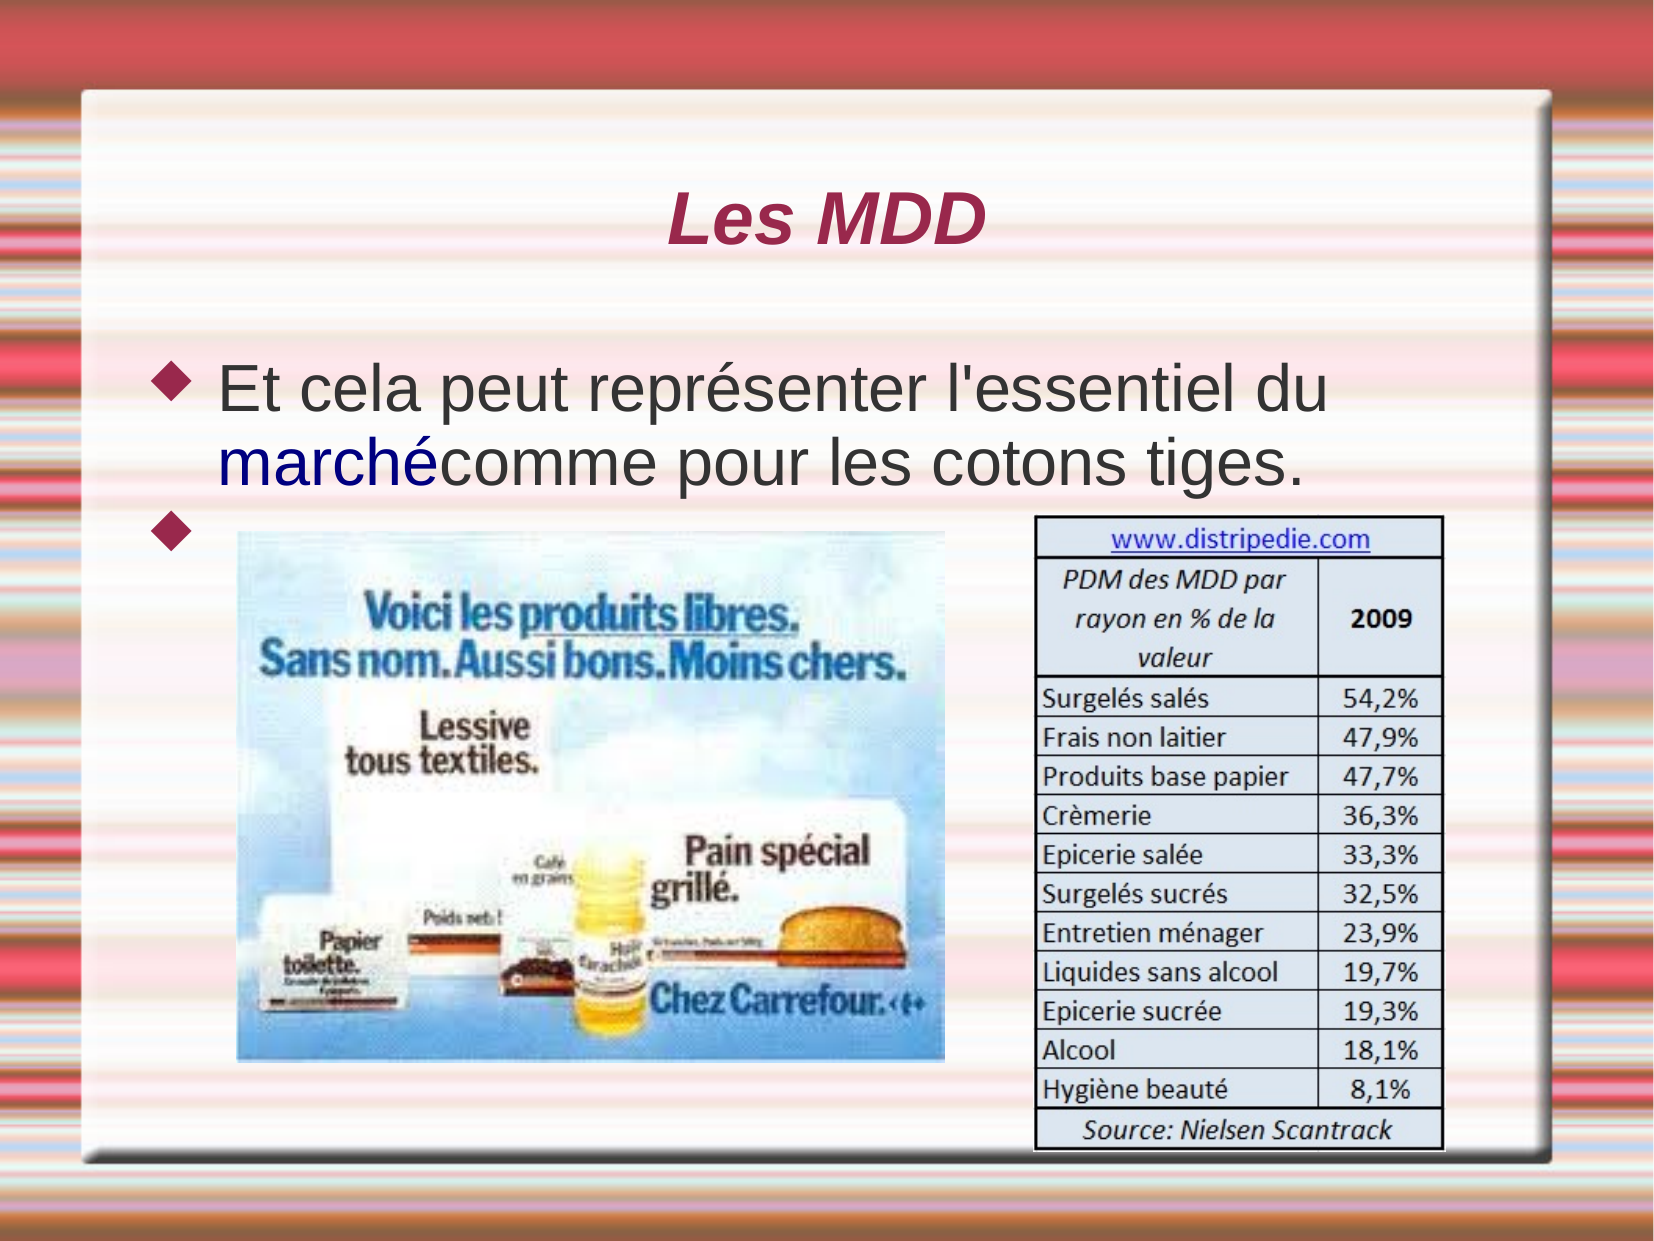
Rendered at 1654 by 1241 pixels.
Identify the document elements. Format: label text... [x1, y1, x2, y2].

title Les MDD [121, 114, 1534, 322]
picture [0, 0, 1654, 1241]
list Et cela peut représenter l'essentiel du marchécomme pour les cotons tiges. [134, 350, 1516, 1170]
